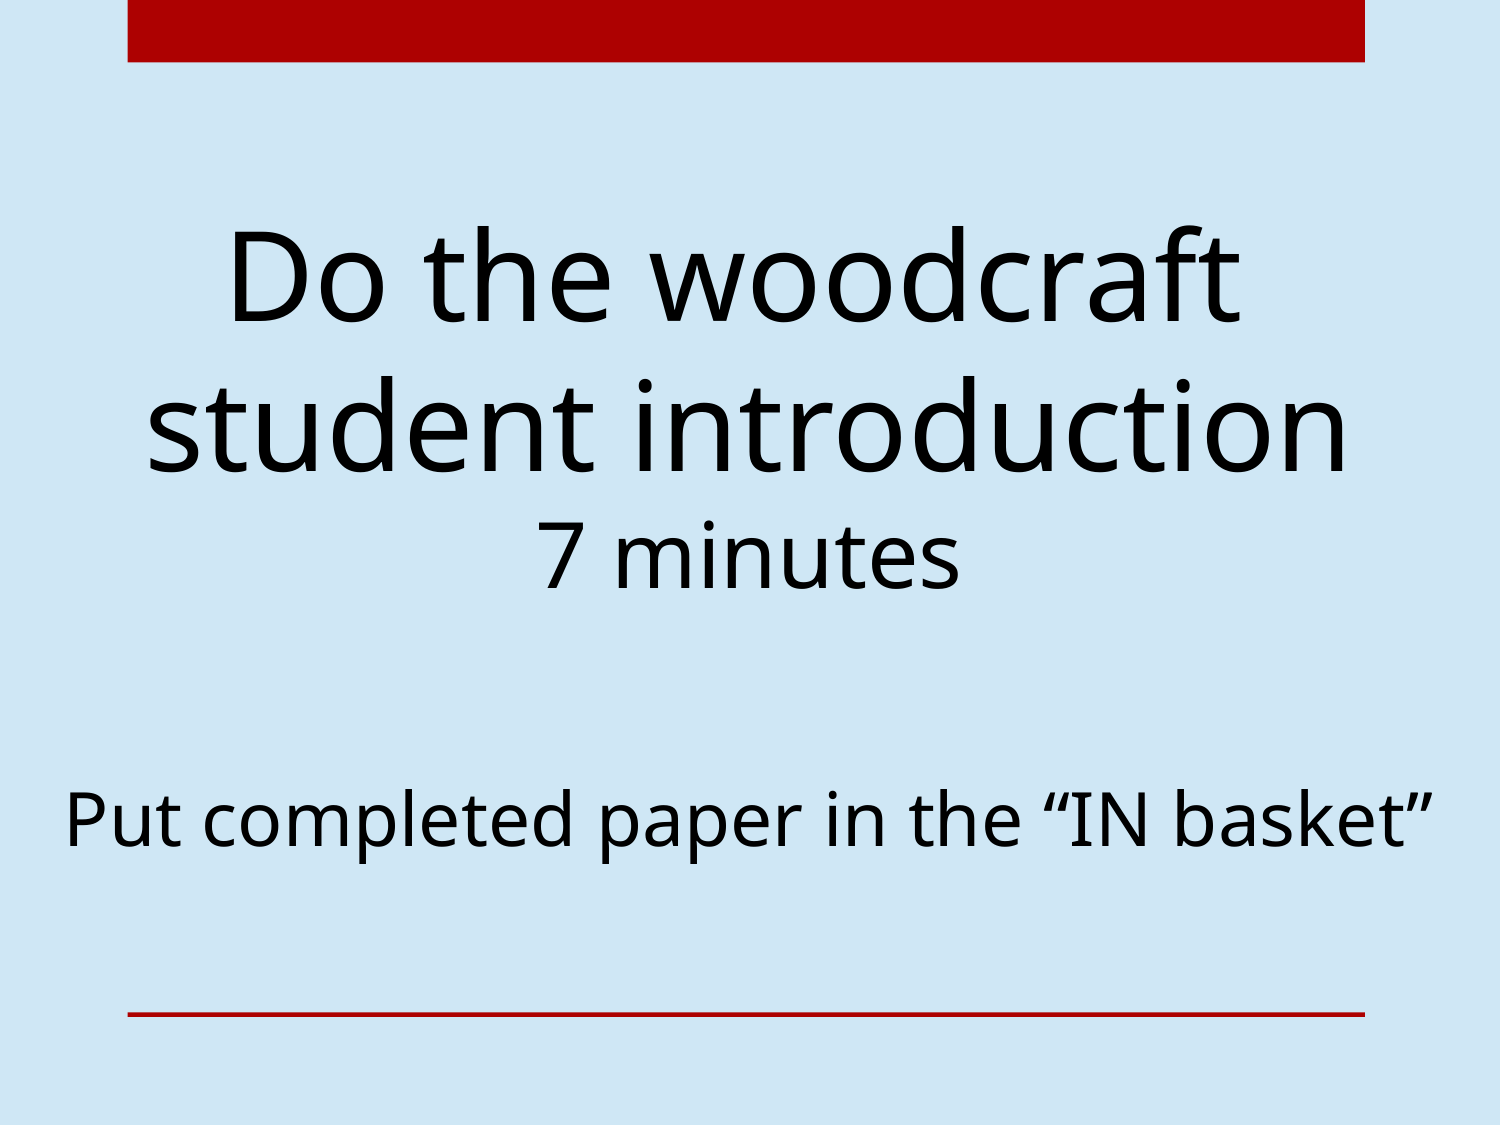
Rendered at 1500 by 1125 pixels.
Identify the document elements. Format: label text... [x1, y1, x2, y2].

text_box Do the woodcraft student introduction 7 minutes Put completed paper in the “IN basket” [49, 189, 1450, 959]
